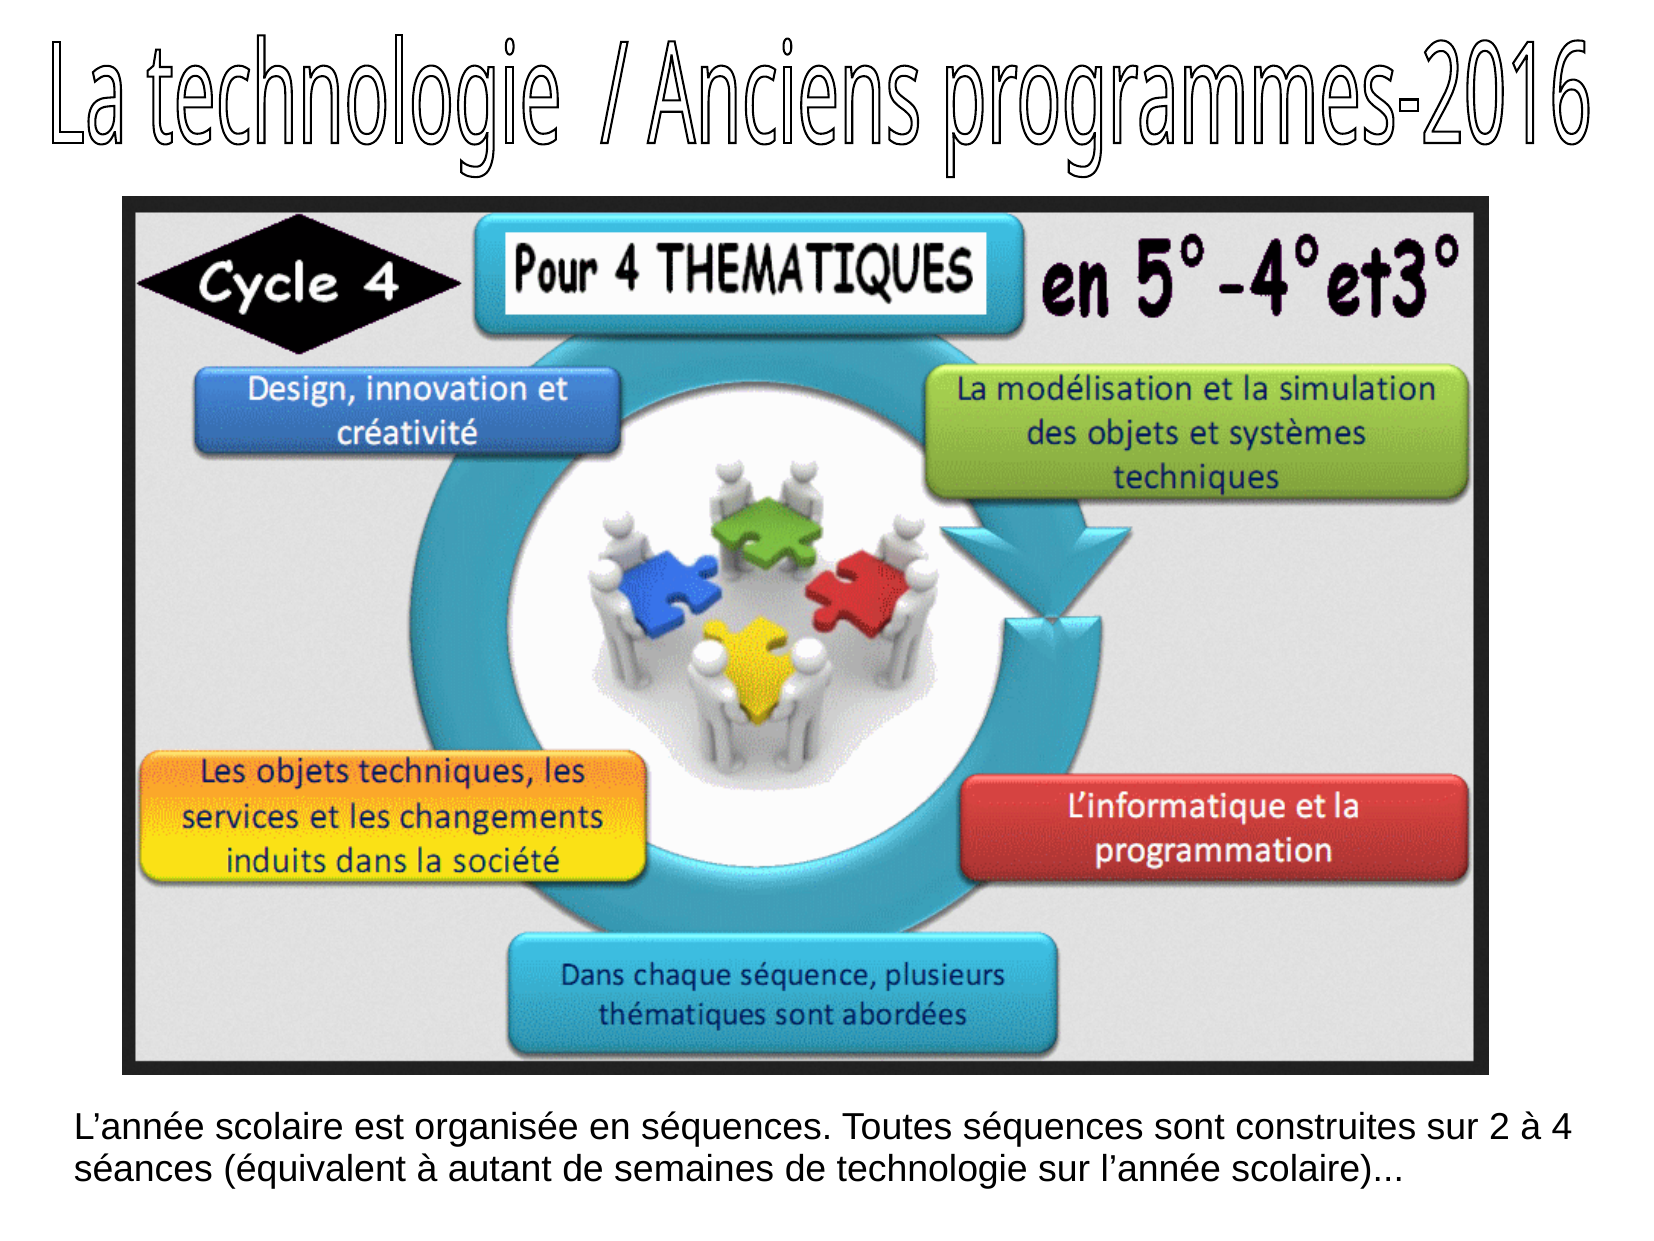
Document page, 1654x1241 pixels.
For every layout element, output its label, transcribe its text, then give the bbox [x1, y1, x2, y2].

text_box La technologie / Anciens programmes-2016 [701, 65, 736, 144]
picture [122, 196, 1489, 1075]
text_box La technologie / Anciens programmes-2016 [219, 65, 250, 145]
text_box La technologie / Anciens programmes-2016 [801, 65, 836, 145]
text_box La technologie / Anciens programmes-2016 [395, 35, 403, 144]
text_box La technologie / Anciens programmes-2016 [845, 65, 880, 144]
text_box La technologie / Anciens programmes-2016 [1020, 65, 1058, 145]
text_box La technologie / Anciens programmes-2016 [1140, 65, 1173, 145]
text_box La technologie / Anciens programmes-2016 [1185, 65, 1243, 144]
text_box La technologie / Anciens programmes-2016 [1424, 40, 1460, 144]
text_box La technologie / Anciens programmes-2016 [1513, 41, 1534, 144]
text_box La technologie / Anciens programmes-2016 [889, 65, 919, 145]
text_box La technologie / Anciens programmes-2016 [177, 65, 212, 145]
text_box La technologie / Anciens programmes-2016 [412, 65, 451, 145]
text_box La technologie / Anciens programmes-2016 [304, 65, 339, 144]
text_box La technologie / Anciens programmes-2016 [647, 41, 696, 144]
text_box La technologie / Anciens programmes-2016 [1467, 40, 1503, 145]
text_box La technologie / Anciens programmes-2016 [947, 65, 983, 178]
text_box L’année scolaire est organisée en séquences. Toutes séquences sont construites sur 2 à 4 séances (équivalent à autant de semaines de technologie sur l’année scolaire)... [59, 1098, 1607, 1198]
text_box La technologie / Anciens programmes-2016 [147, 49, 172, 145]
text_box La technologie / Anciens programmes-2016 [1255, 65, 1313, 144]
text_box La technologie / Anciens programmes-2016 [1322, 65, 1358, 145]
text_box La technologie / Anciens programmes-2016 [1553, 40, 1589, 145]
text_box La technologie / Anciens programmes-2016 [88, 65, 122, 145]
text_box La technologie / Anciens programmes-2016 [993, 65, 1017, 144]
text_box La technologie / Anciens programmes-2016 [523, 65, 558, 145]
text_box La technologie / Anciens programmes-2016 [257, 35, 292, 144]
text_box La technologie / Anciens programmes-2016 [348, 65, 386, 145]
text_box La technologie / Anciens programmes-2016 [601, 41, 628, 144]
text_box La technologie / Anciens programmes-2016 [458, 65, 494, 178]
text_box La technologie / Anciens programmes-2016 [1113, 65, 1138, 144]
text_box La technologie / Anciens programmes-2016 [1364, 65, 1394, 145]
text_box La technologie / Anciens programmes-2016 [745, 65, 776, 145]
text_box La technologie / Anciens programmes-2016 [1065, 65, 1102, 178]
text_box La technologie / Anciens programmes-2016 [53, 41, 84, 144]
